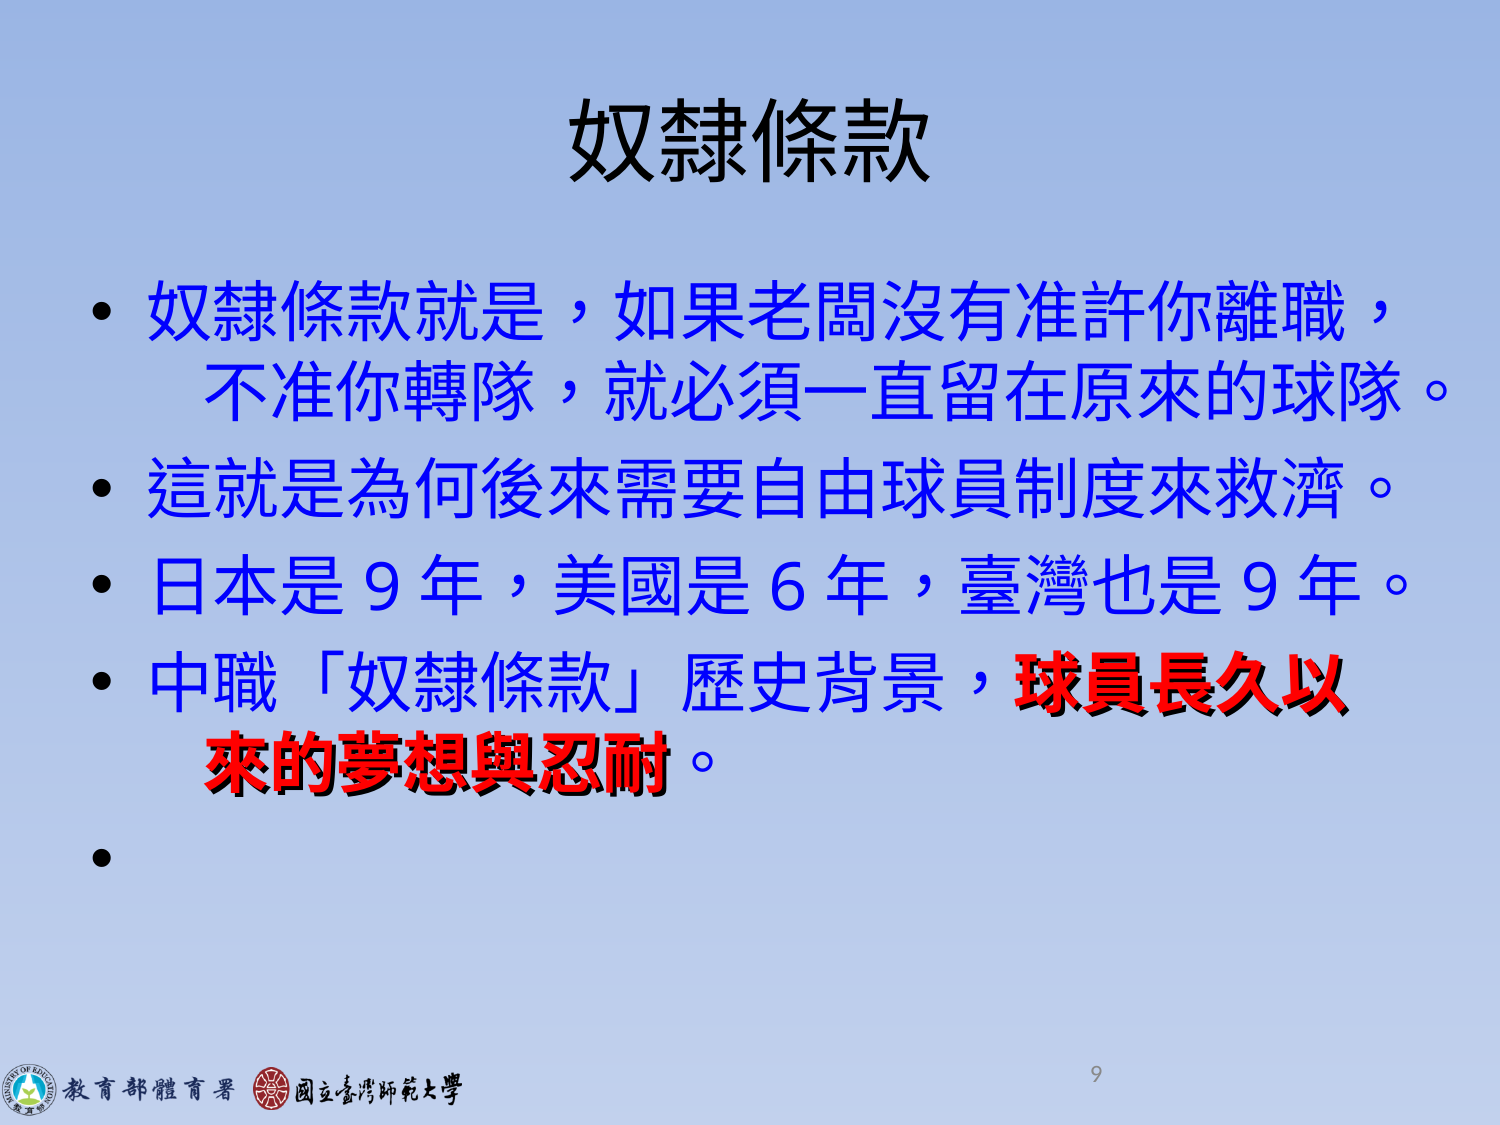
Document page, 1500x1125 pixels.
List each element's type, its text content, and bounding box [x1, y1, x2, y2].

title 奴隸條款 [75, 45, 1426, 233]
text_box [1074, 1042, 1426, 1103]
list 奴隸條款就是，如果老闆沒有准許你離職，不准你轉隊，就必須一直留在原來的球隊。 這就是為何後來需要自由球員制度來救濟。 日本是9年，美國是6年，臺灣也是9年。 中職「奴隸條款」歷史背景，球員長久以來的夢想與忍耐。 [75, 262, 1426, 1005]
